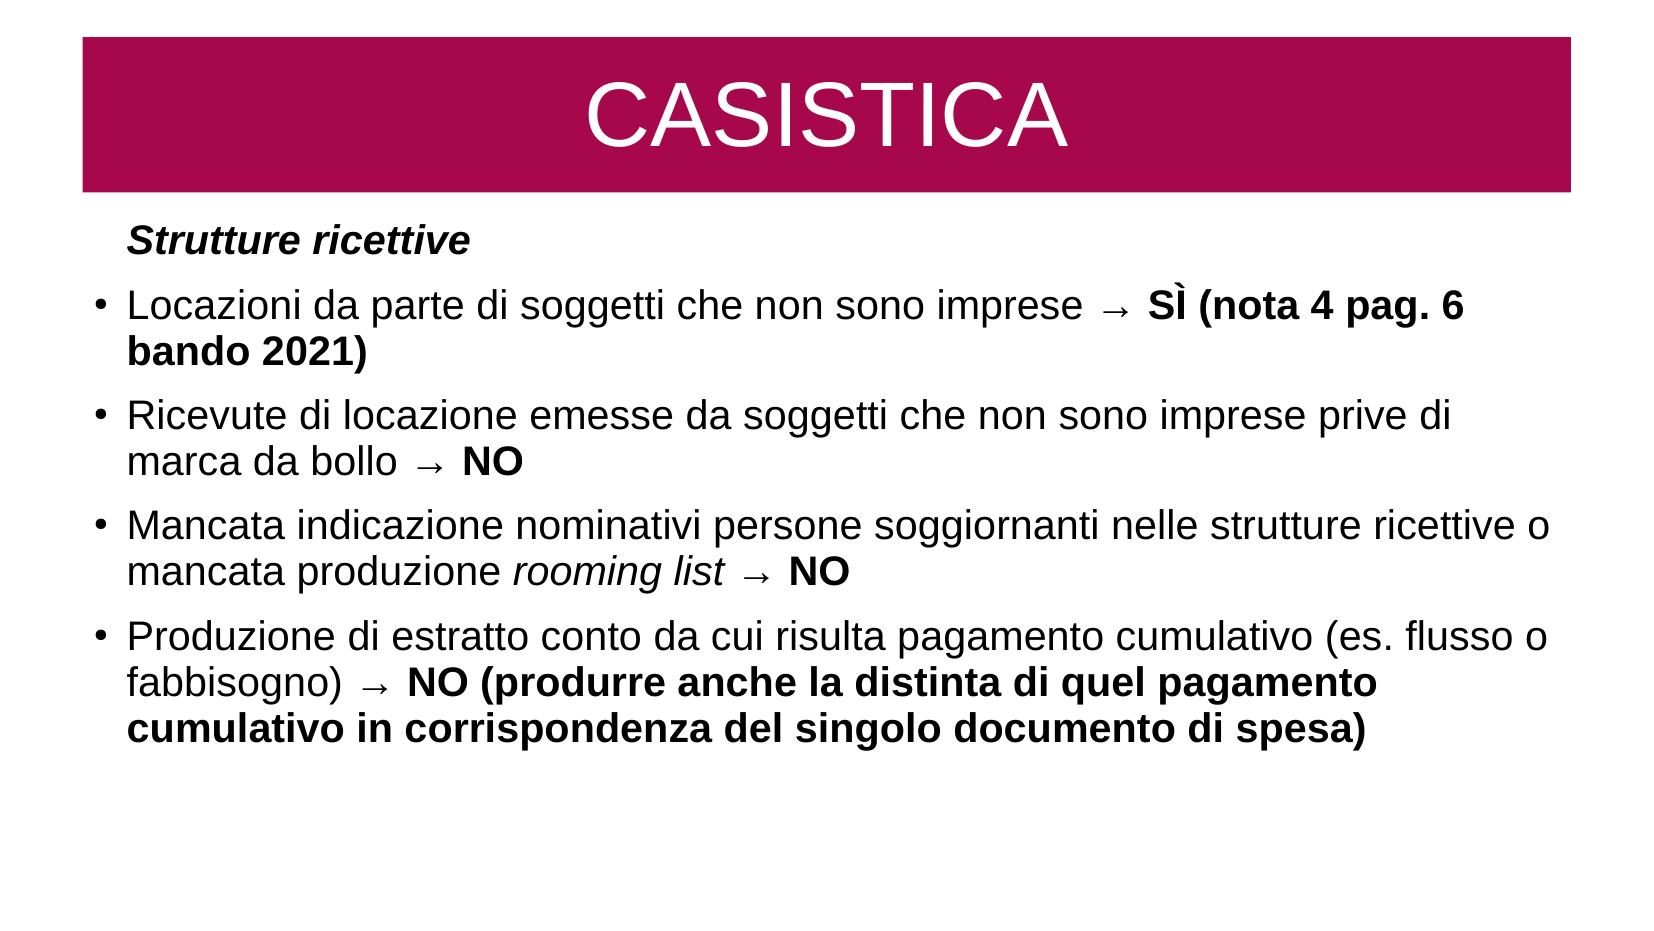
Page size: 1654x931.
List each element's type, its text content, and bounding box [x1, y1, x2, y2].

list Strutture ricettive Locazioni da parte di soggetti che non sono imprese → SÌ (nota 4 pag. 6 bando 2021) Ricevute di locazione emesse da soggetti che non sono imprese prive di marca da bollo → NO Mancata indicazione nominativi persone soggiornanti nelle strutture ricettive o mancata produzione rooming list → NO Produzione di estratto conto da cui risulta pagamento cumulativo (es. flusso o fabbisogno) → NO (produrre anche la distinta di quel pagamento cumulativo in corrispondenza del singolo documento di spesa) [82, 217, 1571, 758]
title CASISTICA [82, 37, 1571, 193]
